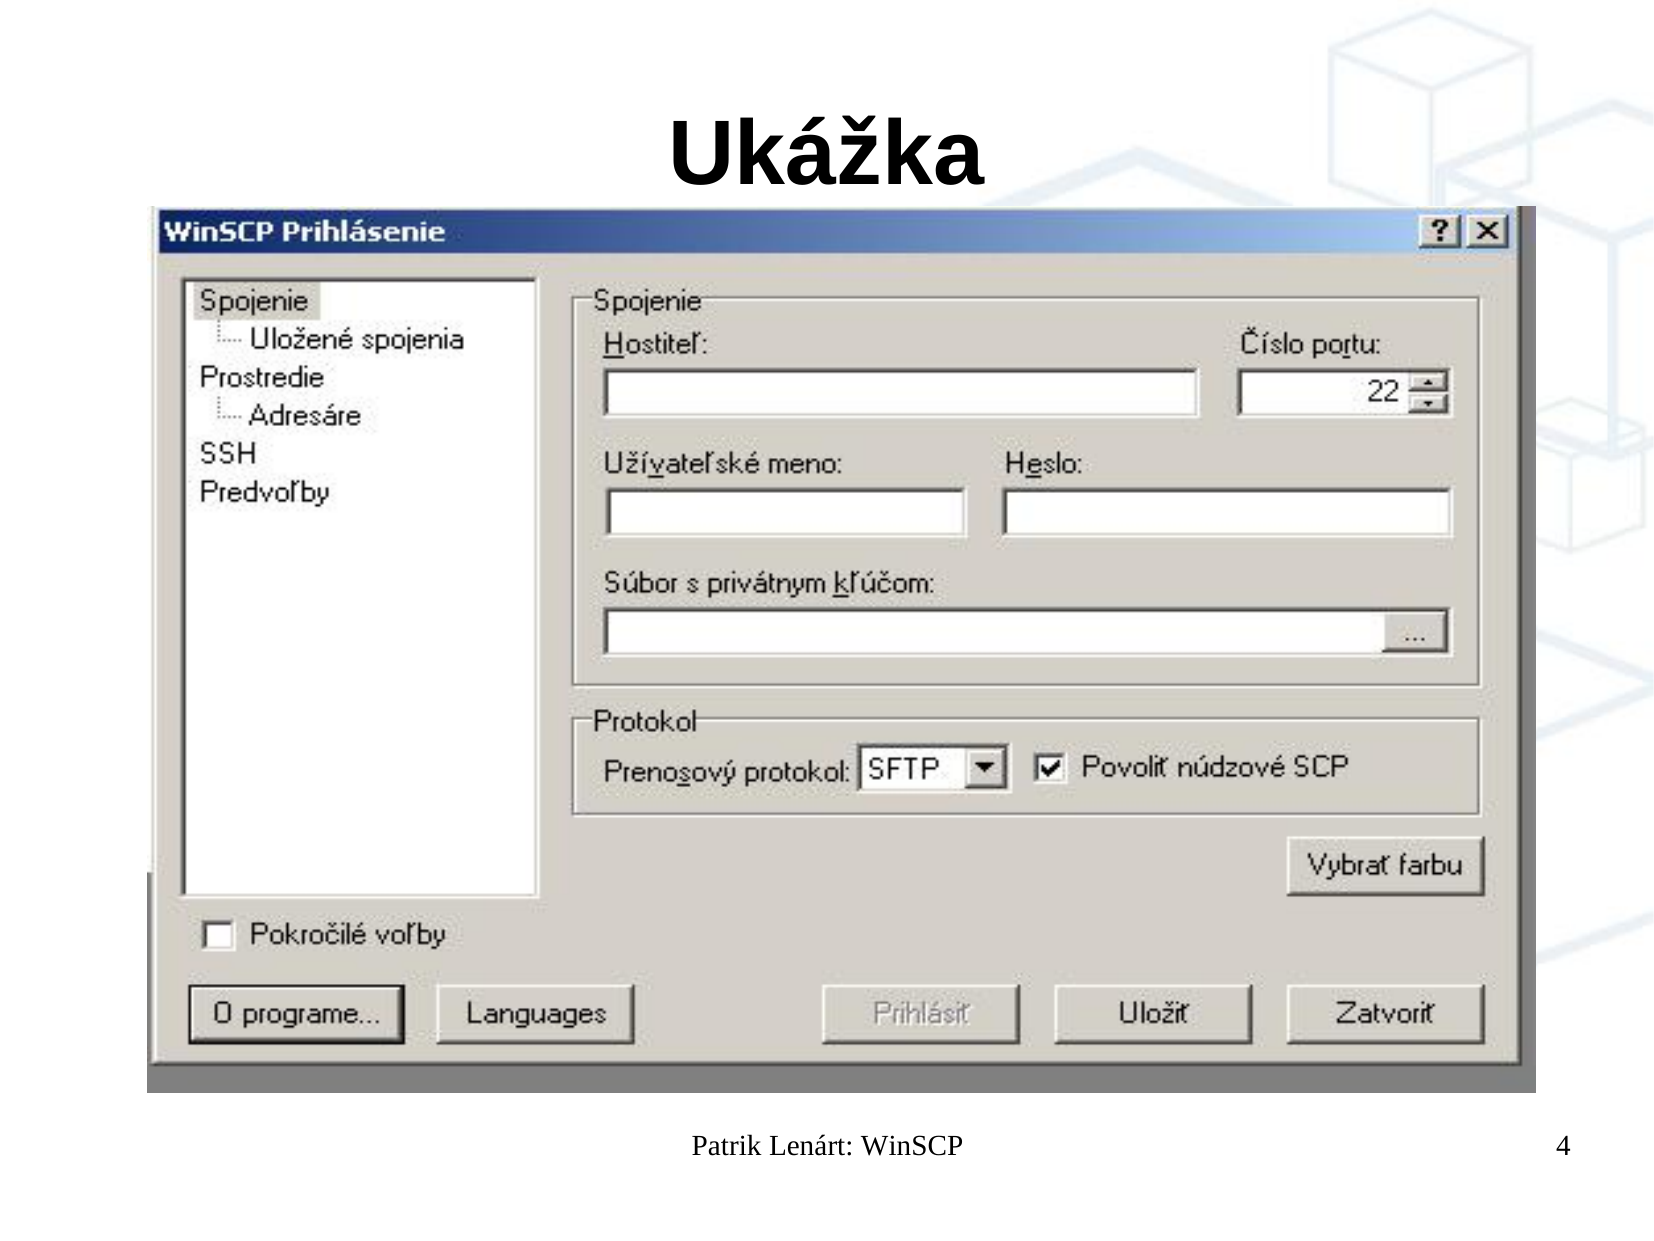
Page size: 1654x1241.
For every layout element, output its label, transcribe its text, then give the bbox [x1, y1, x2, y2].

picture [0, 0, 1654, 1241]
title Ukážka [82, 56, 1571, 250]
